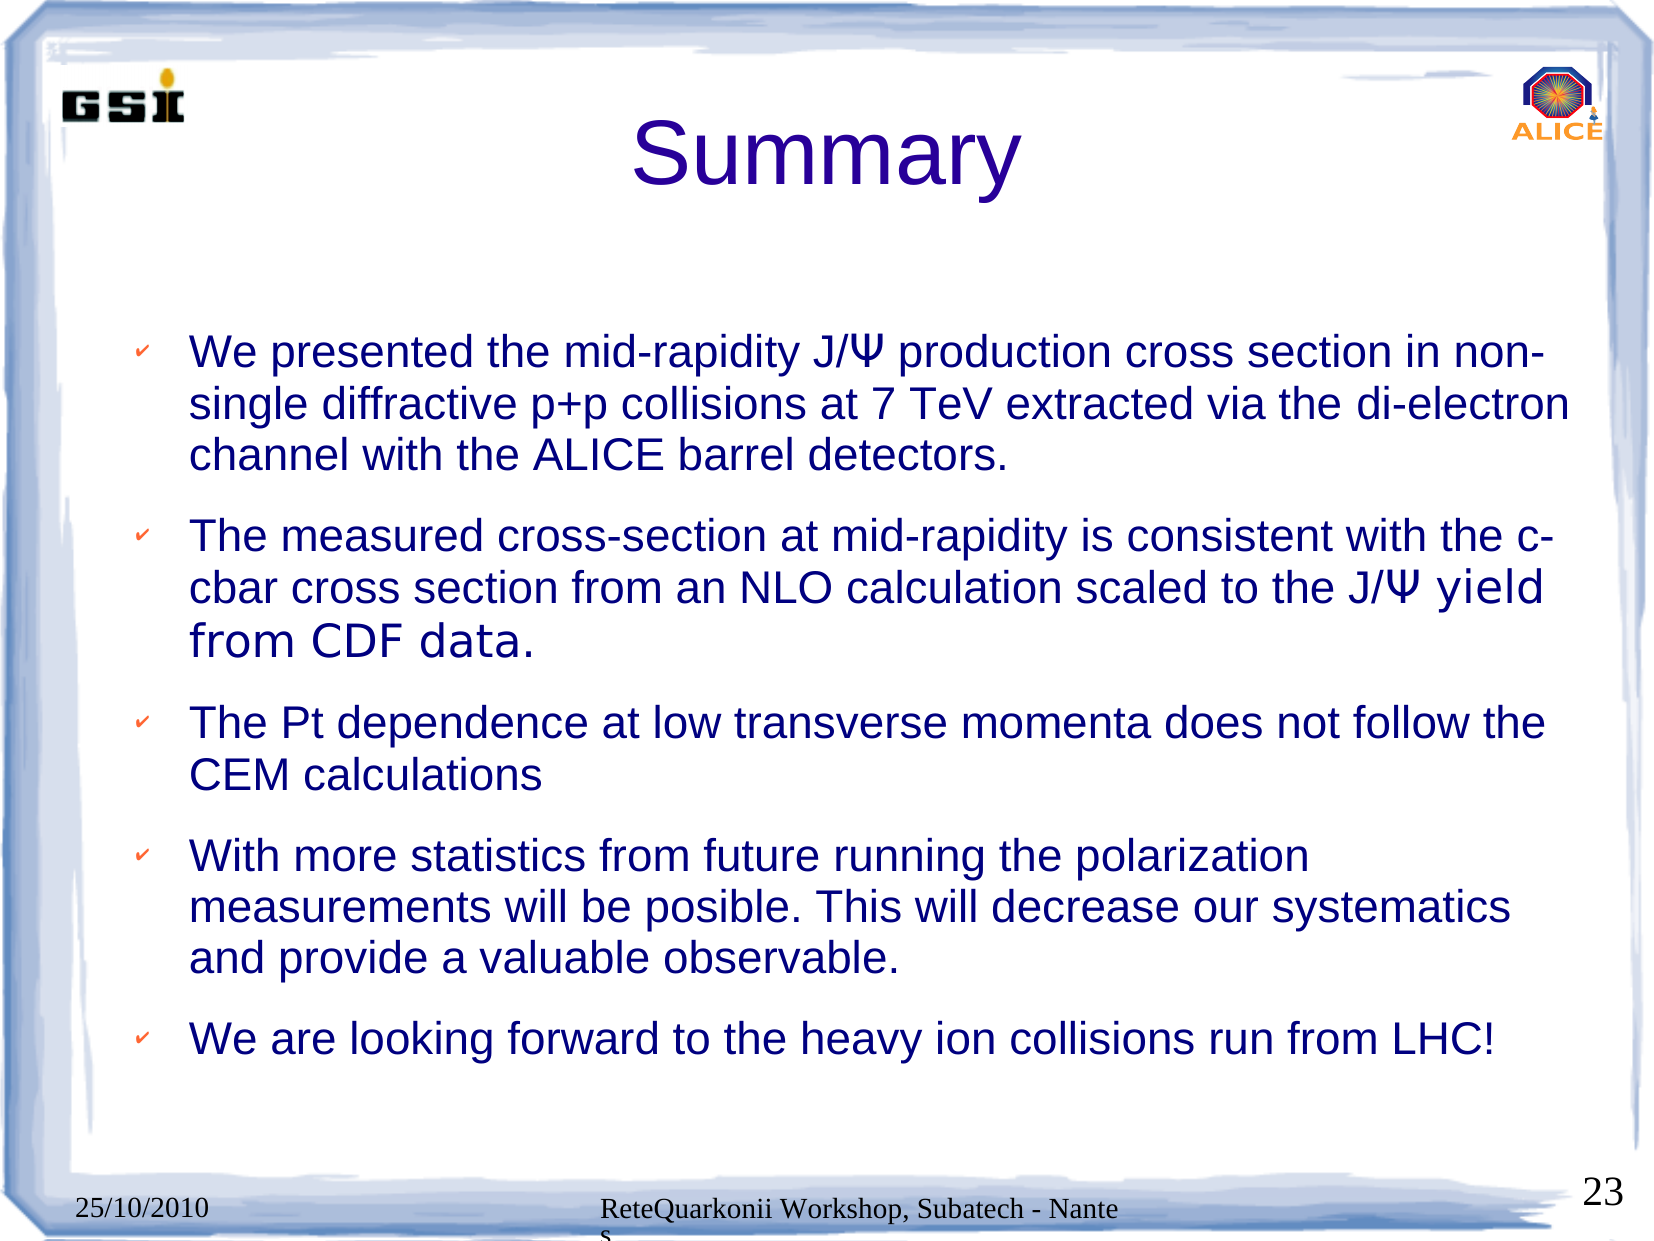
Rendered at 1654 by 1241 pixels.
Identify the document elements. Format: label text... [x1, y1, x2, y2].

picture [0, 0, 1654, 1241]
title Summary [82, 49, 1571, 257]
list We presented the mid-rapidity J/Ψ production cross section in non-single diffractive p+p collisions at 7 TeV extracted via the di-electron channel with the ALICE barrel detectors. The measured cross-section at mid-rapidity is consistent with the c-cbar cross section from an NLO calculation scaled to the J/Ψ yield from CDF data. The Pt dependence at low transverse momenta does not follow the CEM calculations With more statistics from future running the polarization measurements will be posible. This will decrease our systematics and provide a valuable observable. We are looking forward to the heavy ion collisions run from LHC! [118, 324, 1571, 1065]
